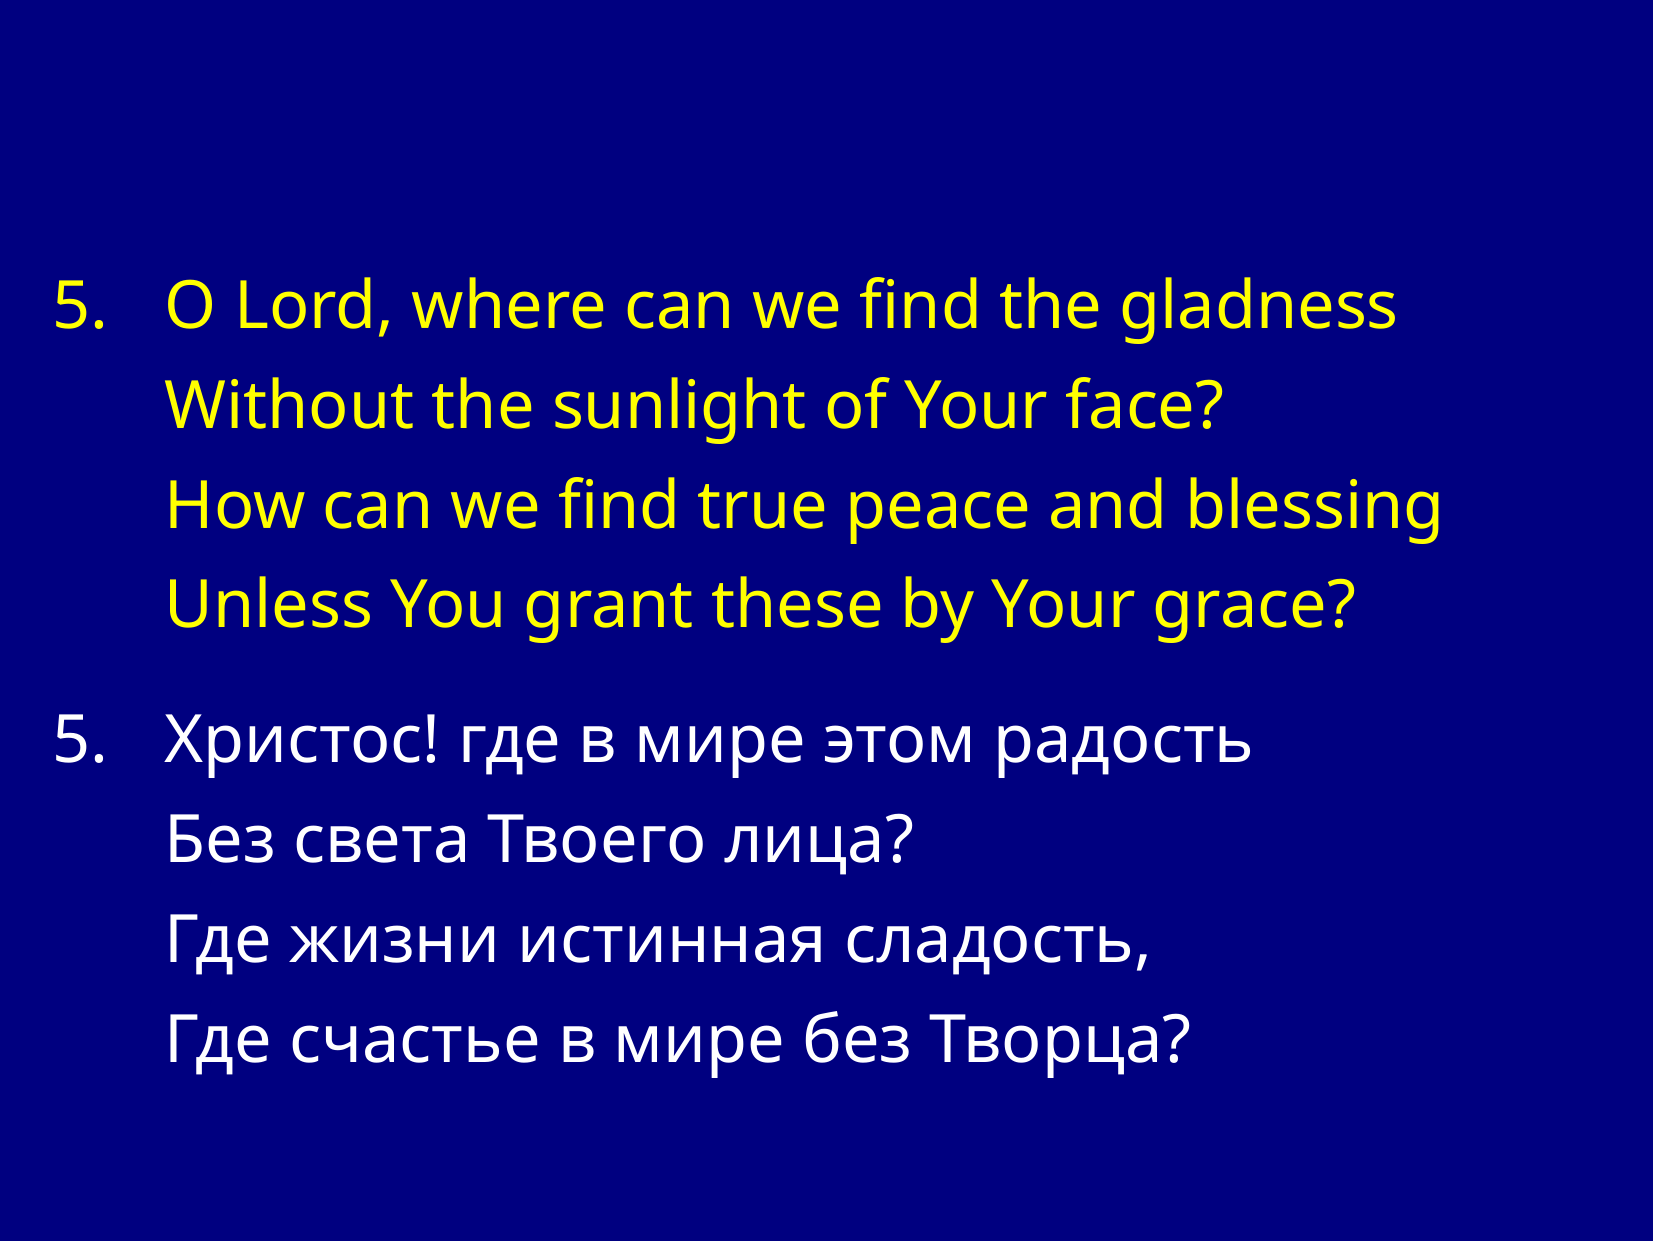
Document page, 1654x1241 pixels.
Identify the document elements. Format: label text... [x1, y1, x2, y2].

text_box 5. Христос! где в мире этом радость Без света Твоего лица? Где жизни истинная сладость, Где счастье в мире без Творца? [37, 675, 1576, 1163]
text_box 5. O Lord, where can we find the gladness Without the sunlight of Your face? How can we find true peace and blessing Unless You grant these by Your grace? [37, 150, 1653, 638]
